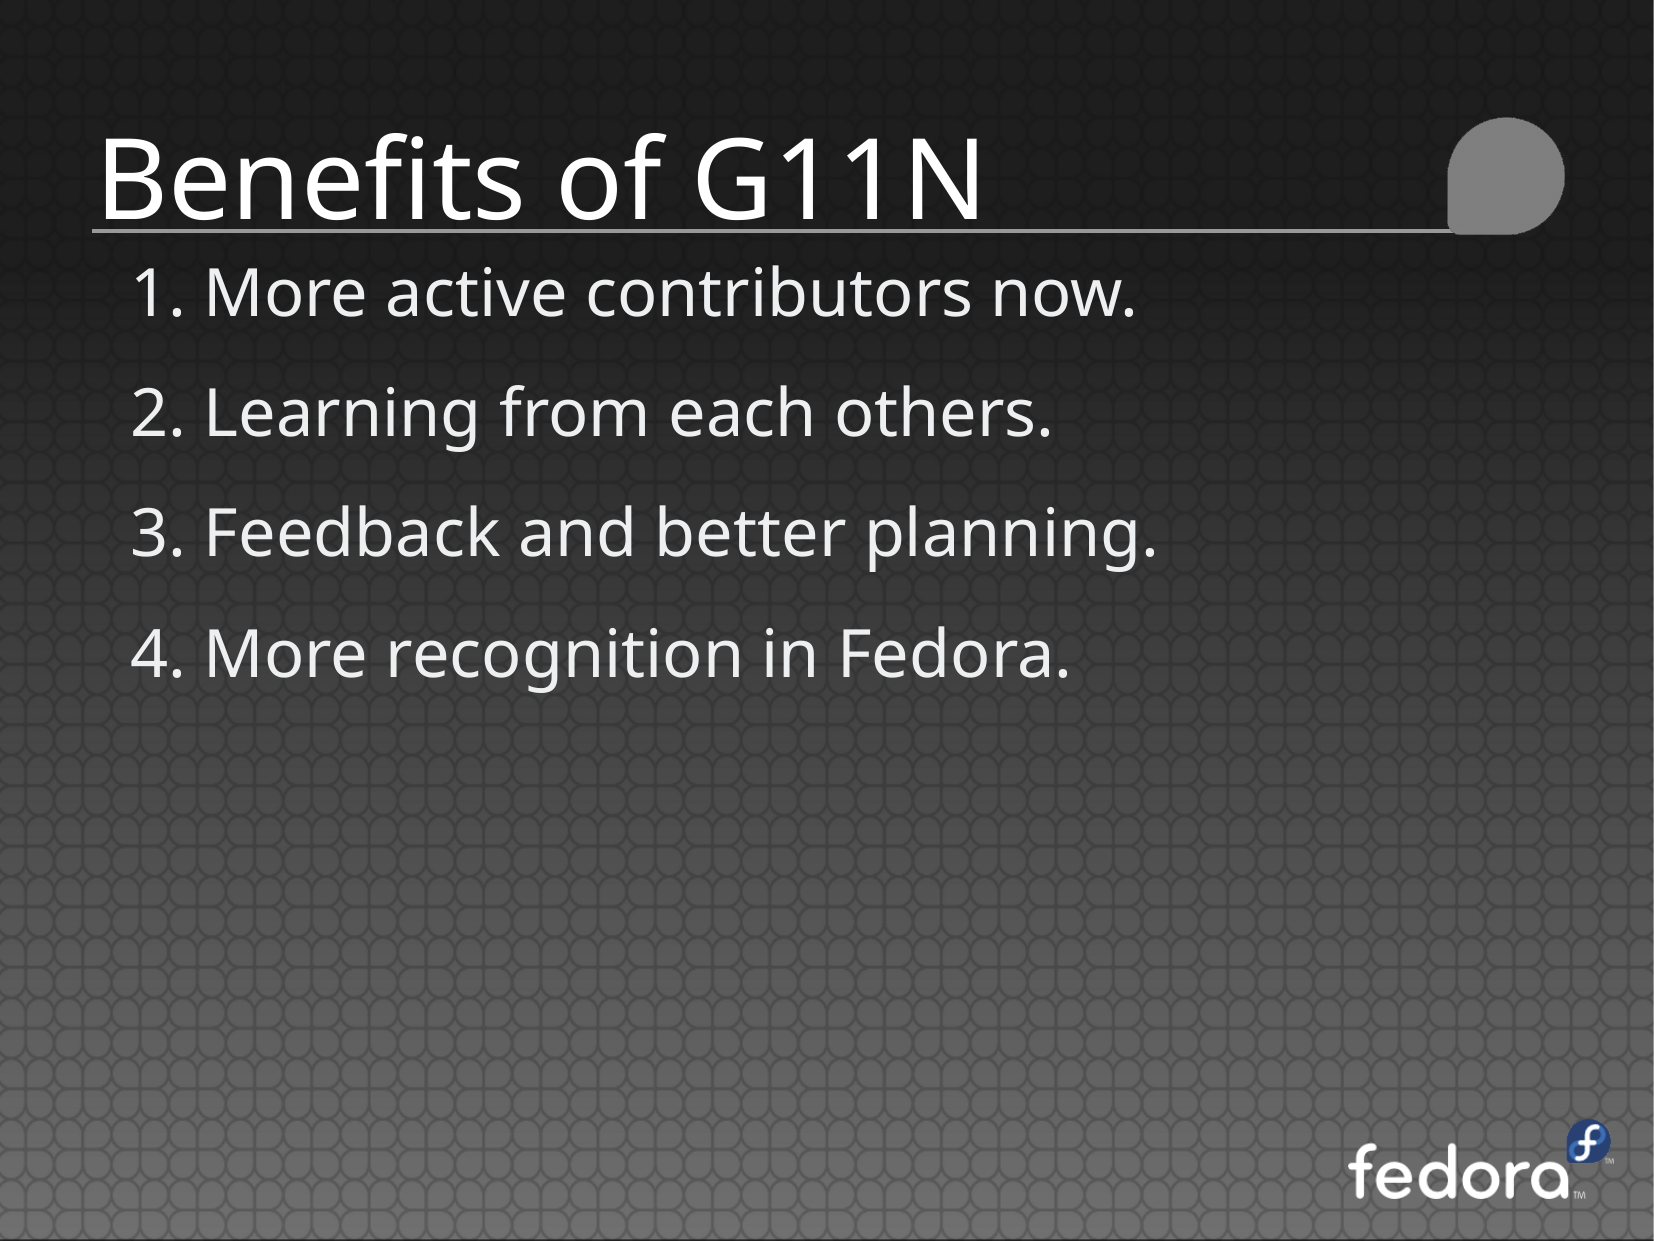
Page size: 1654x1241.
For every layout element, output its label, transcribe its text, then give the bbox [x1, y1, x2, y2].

list More active contributors now. Learning from each others. Feedback and better planning. More recognition in Fedora. [112, 244, 1501, 1194]
title Benefits of G11N [94, 100, 1426, 251]
picture [0, 0, 1654, 1241]
